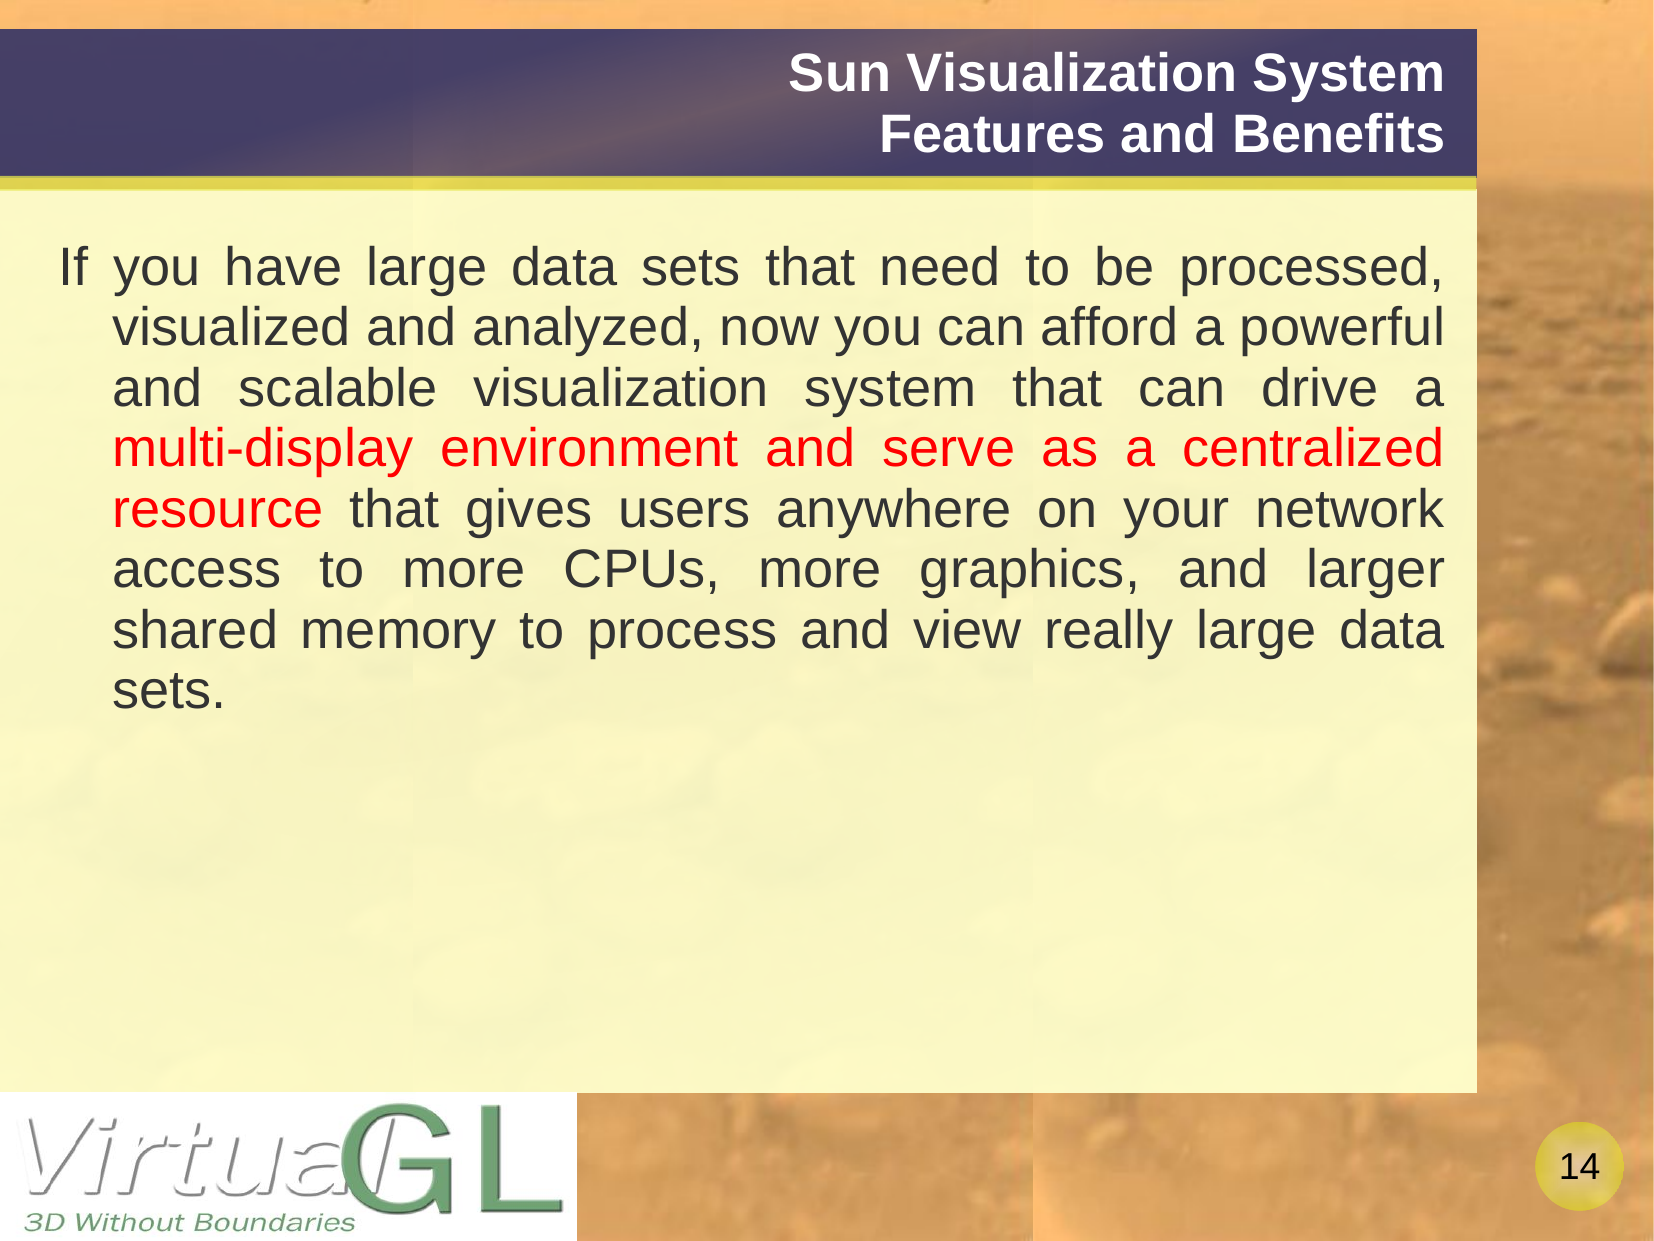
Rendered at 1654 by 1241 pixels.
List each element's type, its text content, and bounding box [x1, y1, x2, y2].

list If you have large data sets that need to be processed, visualized and analyzed, now you can afford a powerful and scalable visualization system that can drive a multi-display environment and serve as a centralized resource that gives users anywhere on your network access to more CPUs, more graphics, and larger shared memory to process and view really large data sets. [59, 236, 1447, 1182]
title Sun Visualization System Features and Benefits [29, 41, 1447, 166]
picture [0, 0, 1654, 1241]
